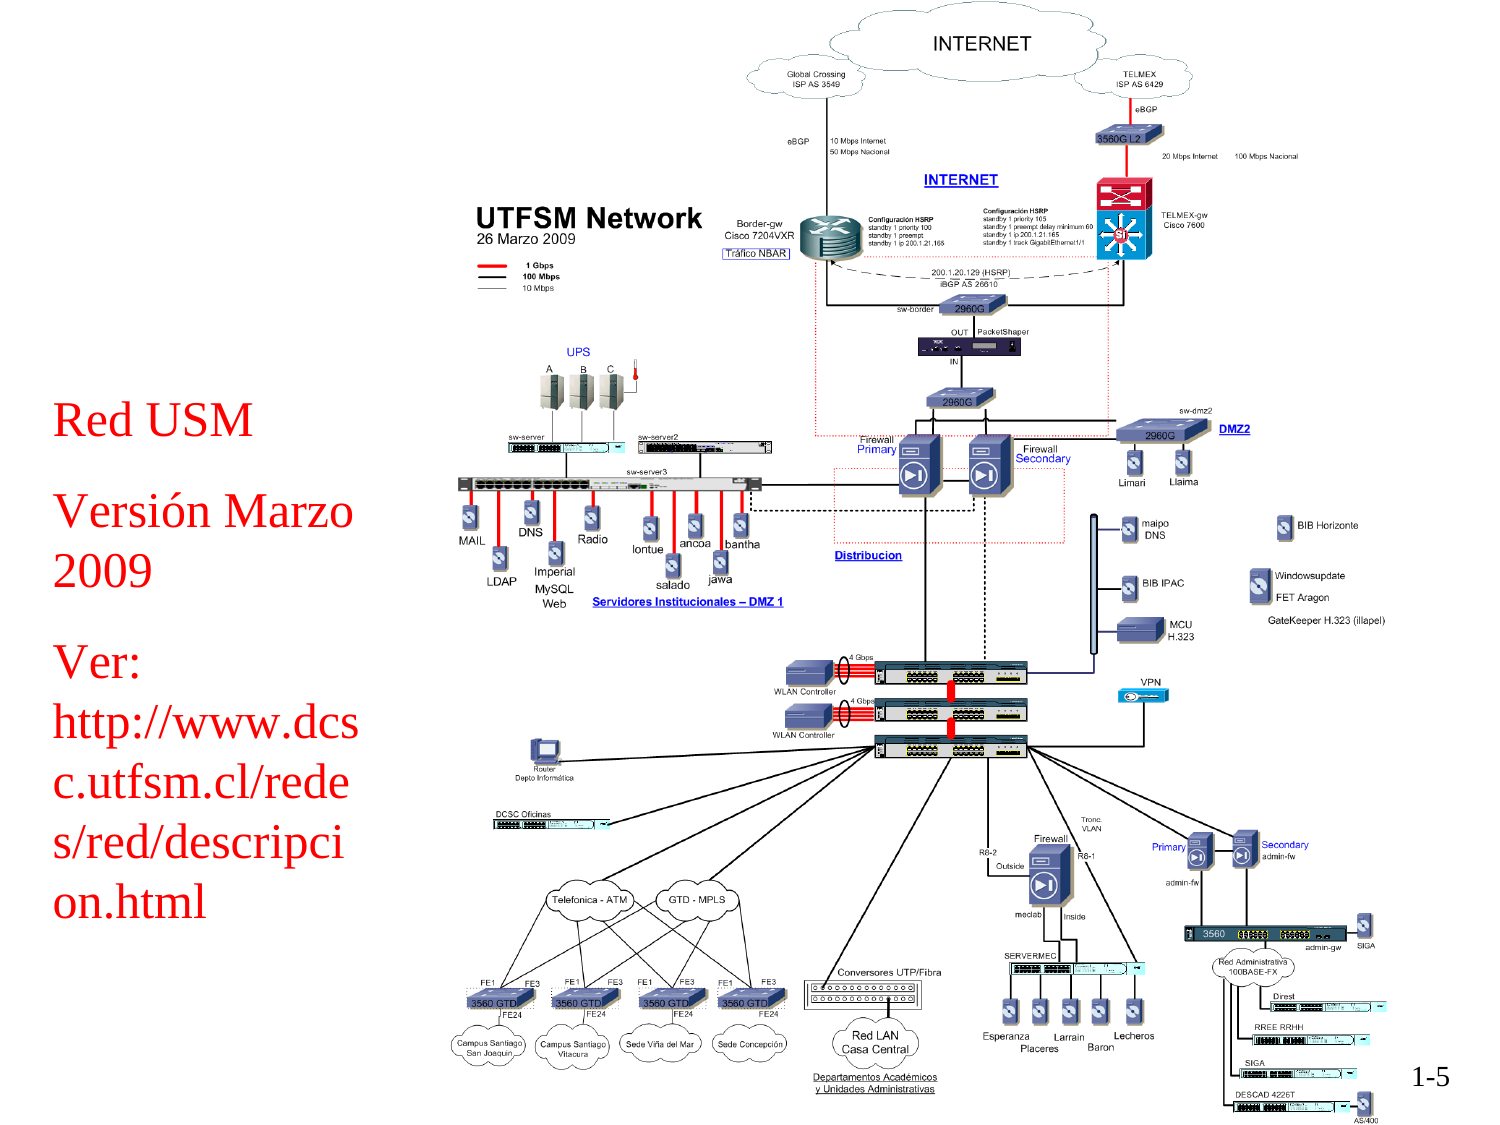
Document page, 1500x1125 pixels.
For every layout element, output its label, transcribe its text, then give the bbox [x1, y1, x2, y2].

text_box Red USM Versión Marzo 2009 Ver: http://www.dcsc.utfsm.cl/redes/red/descripcion.html [38, 378, 376, 937]
picture [450, 0, 1387, 1125]
text_box 1-<number> [1387, 1050, 1466, 1125]
